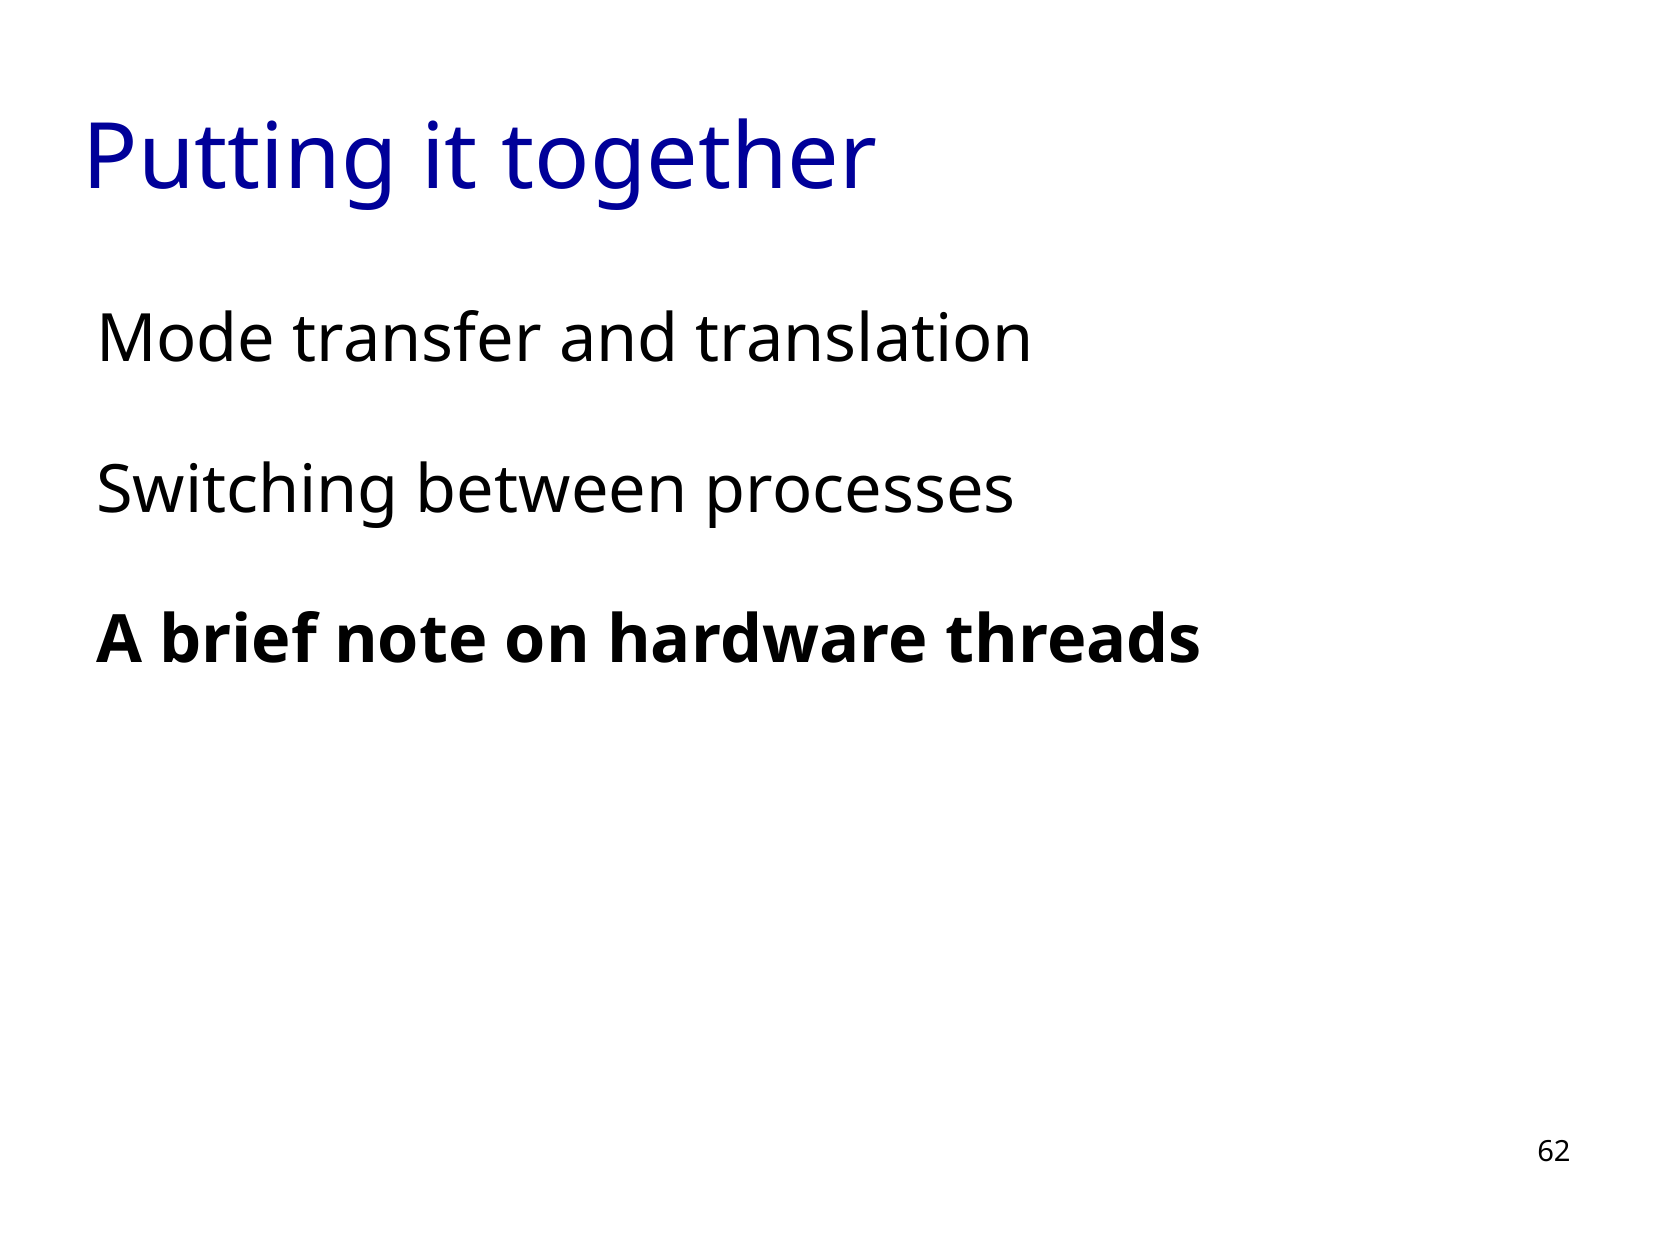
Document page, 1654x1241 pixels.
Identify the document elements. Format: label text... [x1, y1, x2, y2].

title Putting it together [82, 49, 1571, 257]
list Mode transfer and translation Switching between processes A brief note on hardware threads [60, 290, 1571, 1096]
